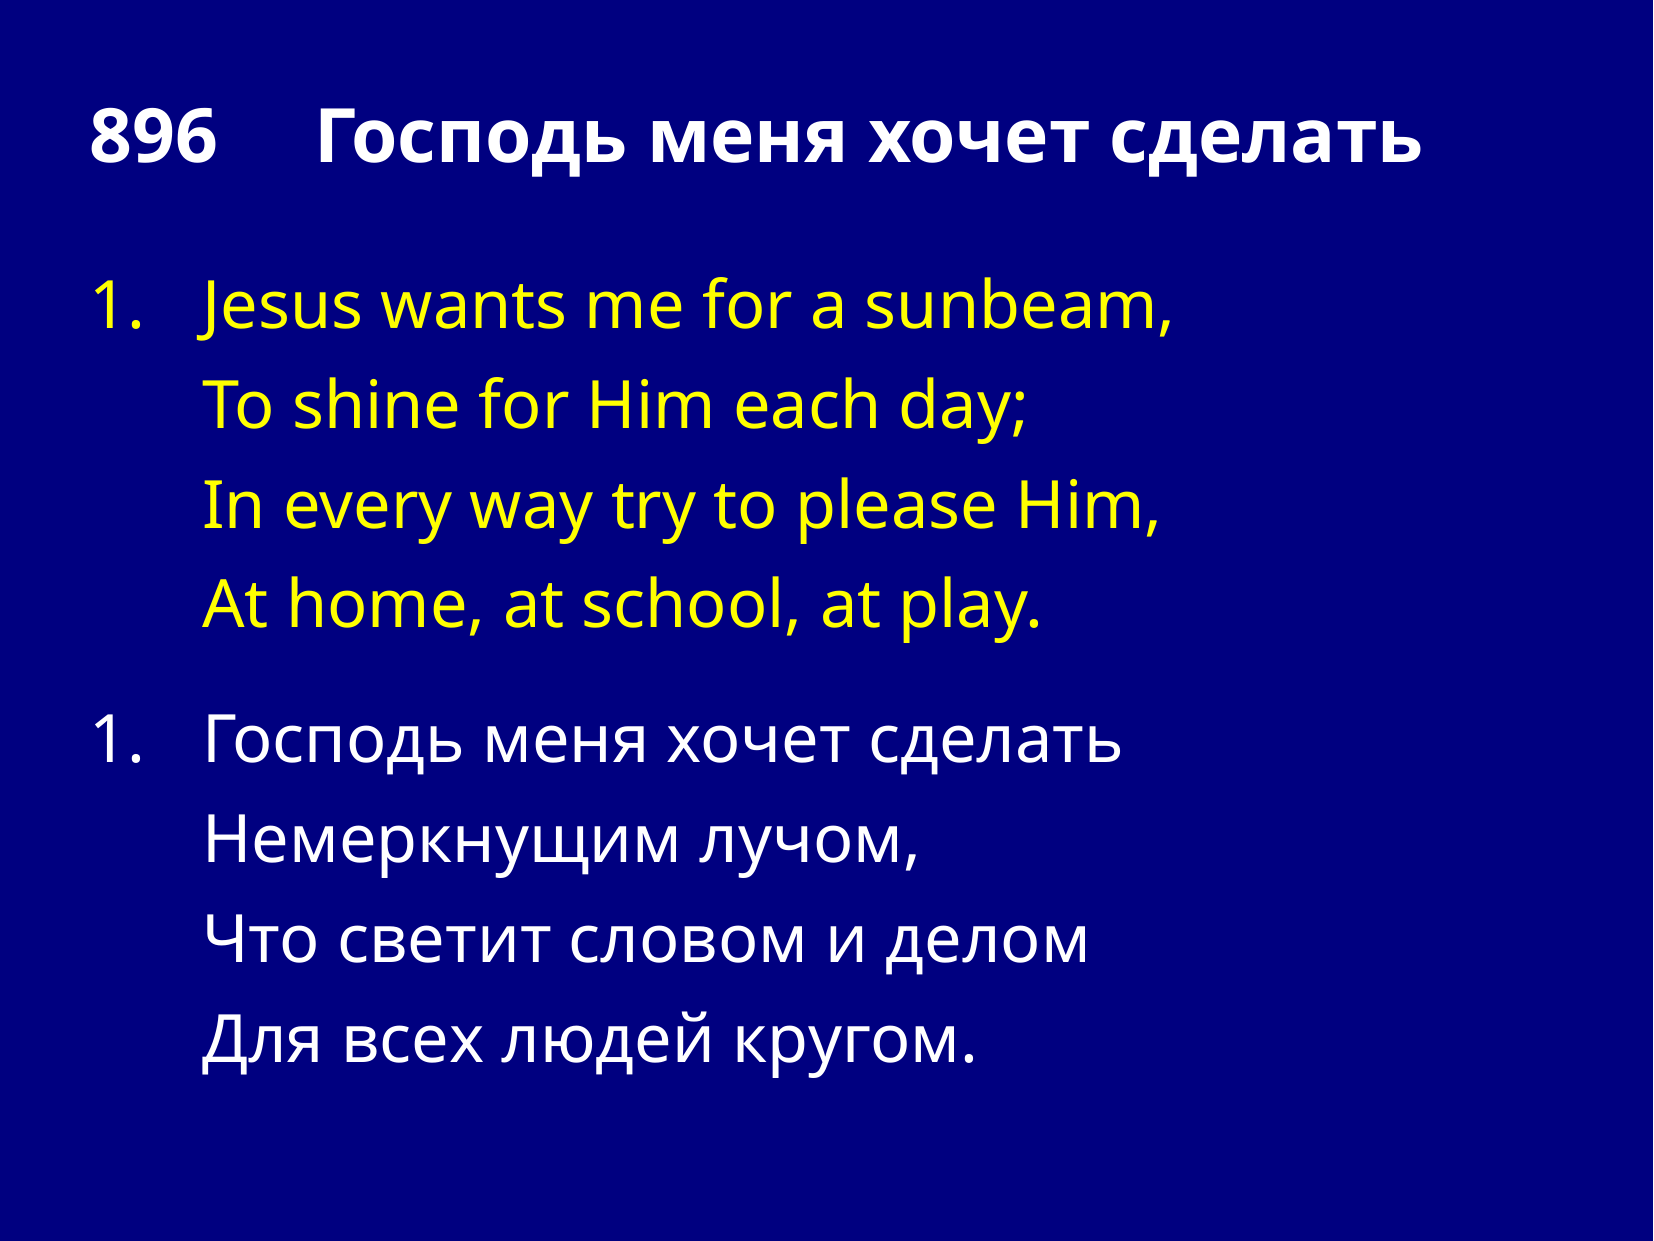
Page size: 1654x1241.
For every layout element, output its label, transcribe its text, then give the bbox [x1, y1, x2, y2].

text_box 1. Jesus wants me for a sunbeam, To shine for Him each day; In every way try to please Him, At home, at school, at play. [75, 188, 1576, 638]
text_box 1. Господь меня хочет сделать Немеркнущим лучом, Что светит словом и делом Для всех людей кругом. [75, 675, 1576, 1163]
text_box 896 Господь меня хочет сделать [75, 75, 1576, 188]
